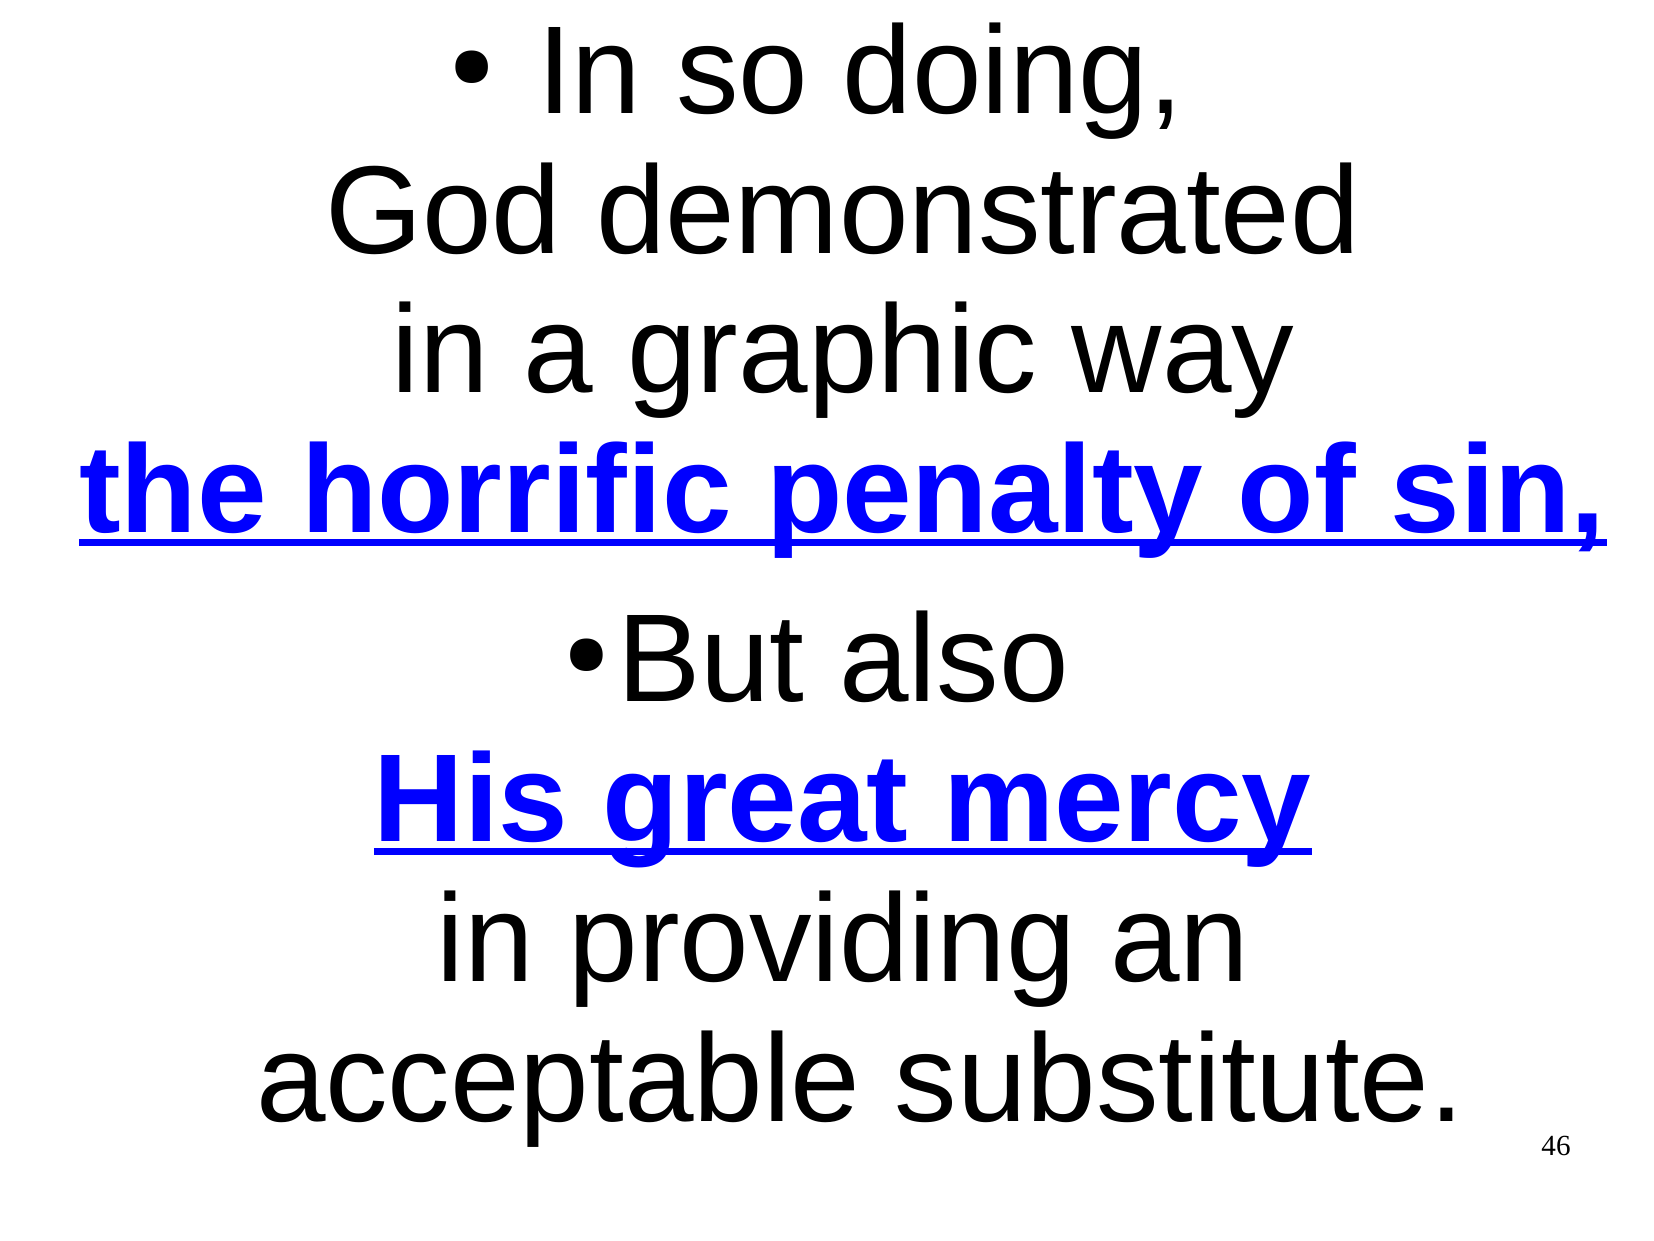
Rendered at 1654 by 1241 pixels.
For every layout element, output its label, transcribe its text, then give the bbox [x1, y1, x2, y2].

list In so doing, God demonstrated in a graphic way the horrific penalty of sin, But also His great mercy in providing an acceptable substitute. [0, 0, 1651, 1238]
